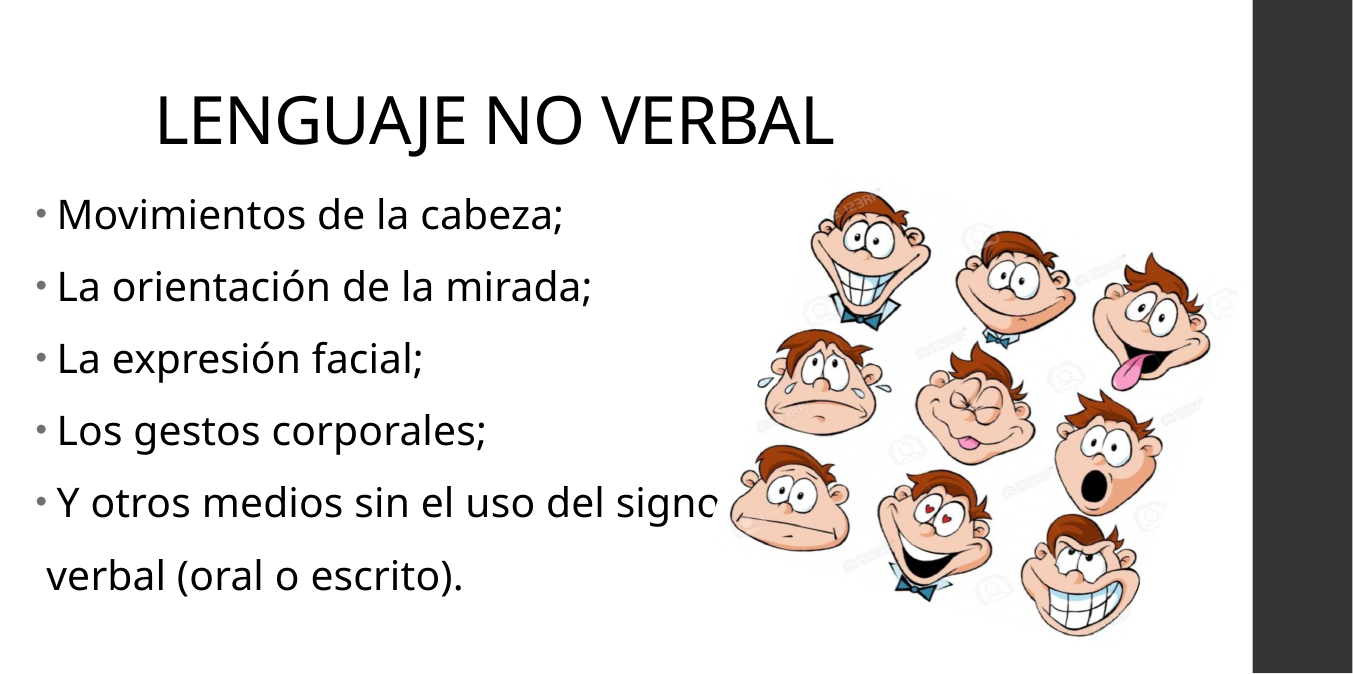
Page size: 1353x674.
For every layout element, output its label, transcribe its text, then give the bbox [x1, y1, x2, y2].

list Movimientos de la cabeza; La orientación de la mirada; La expresión facial; Los gestos corporales; Y otros medios sin el uso del signo verbal (oral o escrito). [20, 180, 952, 609]
picture [703, 165, 1245, 652]
title LENGUAJE NO VERBAL [139, 35, 1215, 167]
